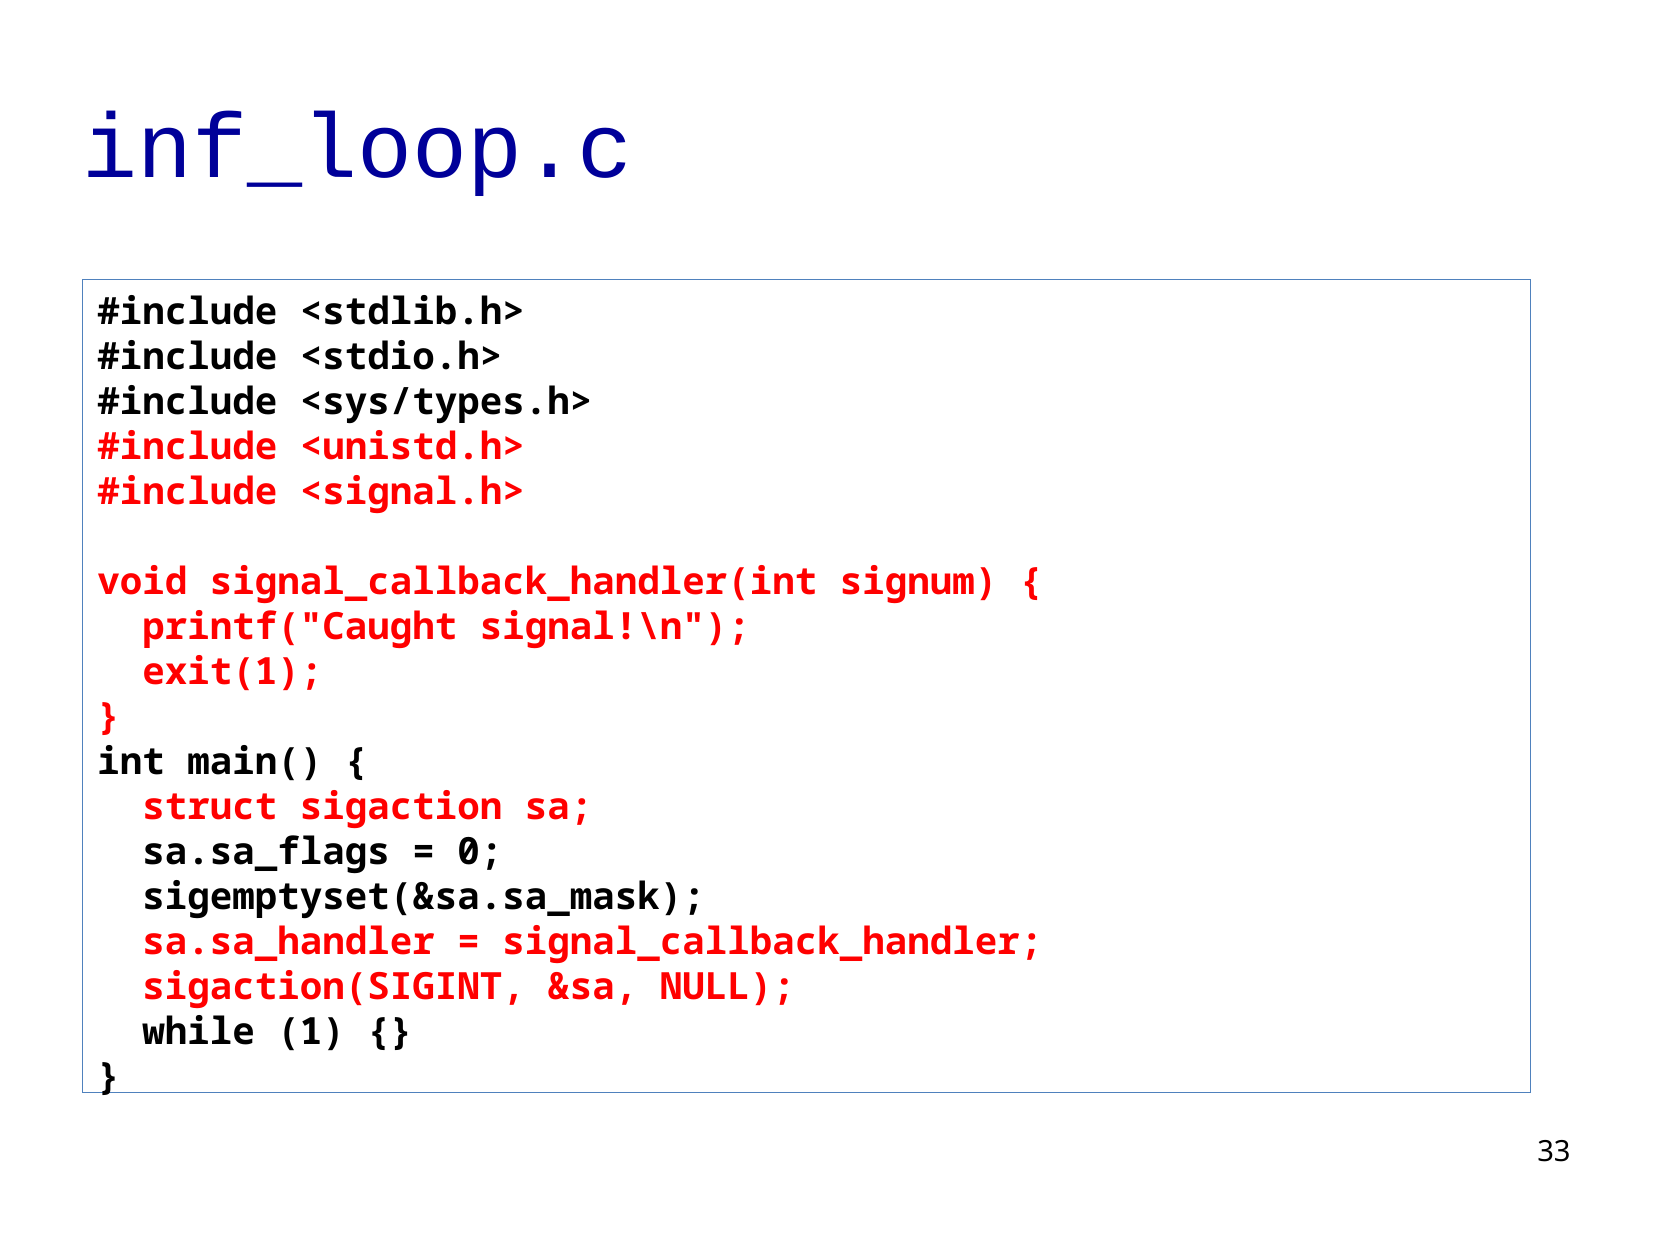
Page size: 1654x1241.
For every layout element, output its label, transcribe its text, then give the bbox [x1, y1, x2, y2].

title inf_loop.c [82, 49, 1571, 257]
text_box #include <stdlib.h> #include <stdio.h> #include <sys/types.h> #include <unistd.h> #include <signal.h> void signal_callback_handler(int signum) { printf("Caught signal!\n"); exit(1); } int main() { struct sigaction sa; sa.sa_flags = 0; sigemptyset(&sa.sa_mask); sa.sa_handler = signal_callback_handler; sigaction(SIGINT, &sa, NULL); while (1) {} } [82, 279, 1531, 1093]
